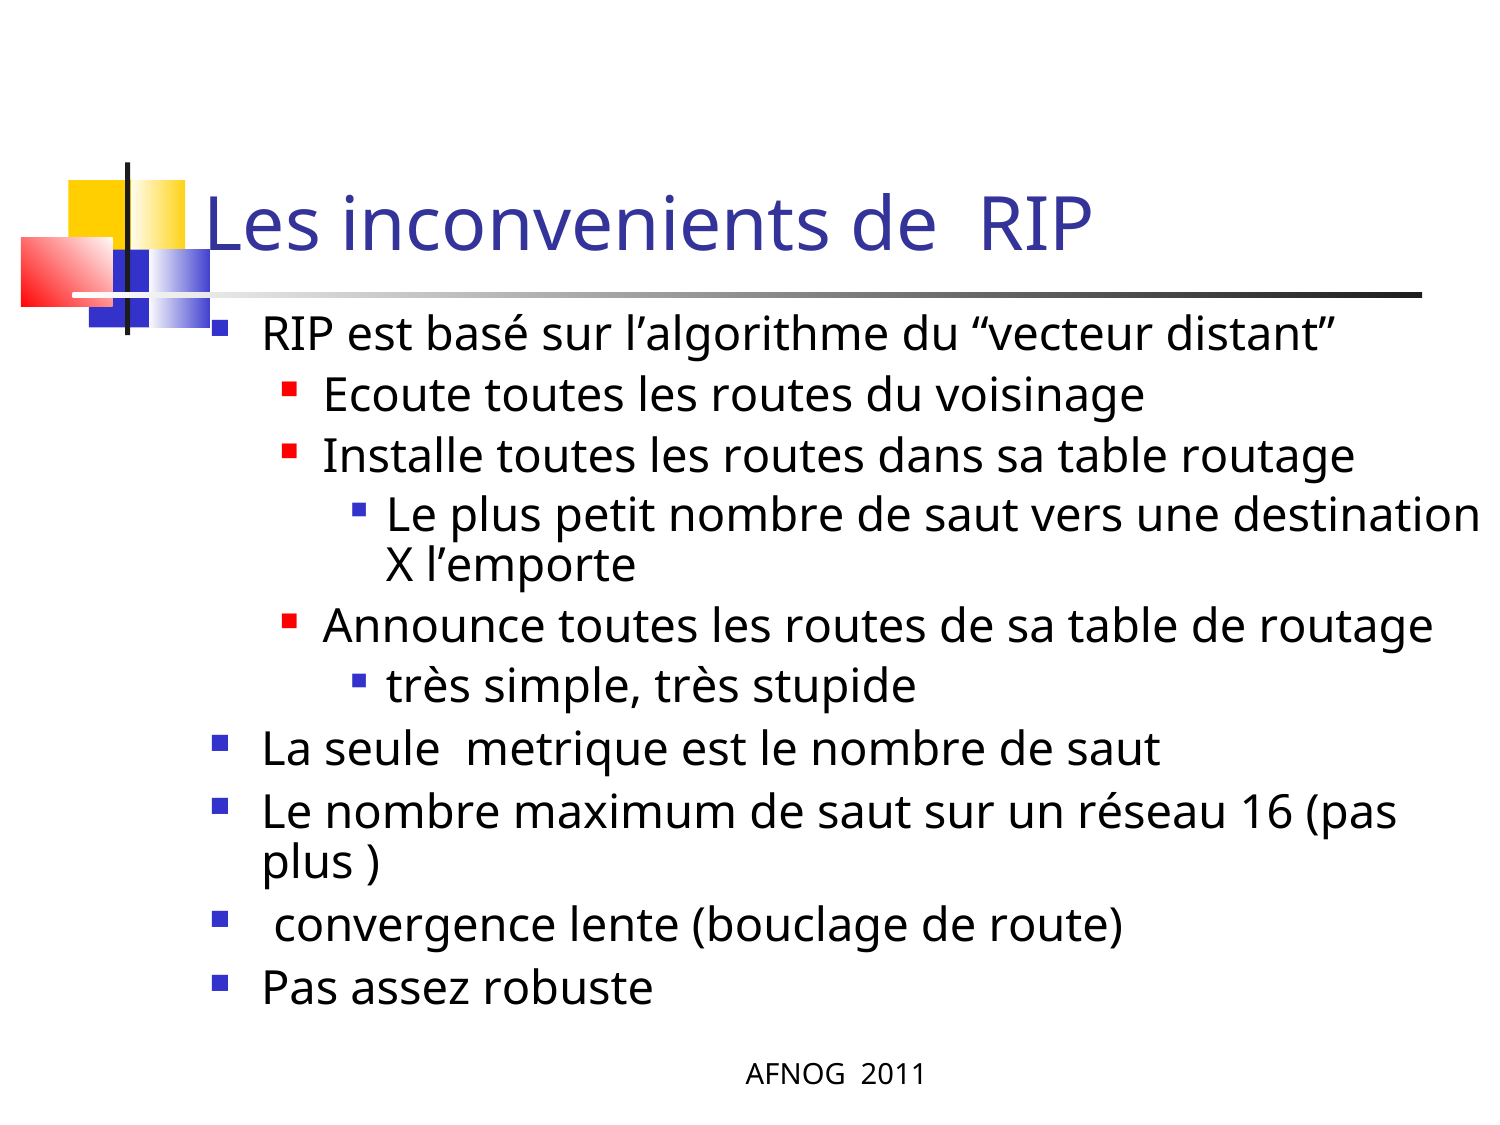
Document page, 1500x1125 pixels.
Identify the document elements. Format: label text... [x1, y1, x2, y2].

text_box AFNOG 2011 [599, 1032, 1074, 1099]
title Les inconvenients de RIP [188, 35, 1468, 276]
list RIP est basé sur l’algorithme du “vecteur distant” Ecoute toutes les routes du voisinage Installe toutes les routes dans sa table routage Le plus petit nombre de saut vers une destination X l’emporte Announce toutes les routes de sa table de routage très simple, très stupide La seule metrique est le nombre de saut Le nombre maximum de saut sur un réseau 16 (pas plus )‏ convergence lente (bouclage de route)‏ Pas assez robuste [194, 302, 1500, 1032]
